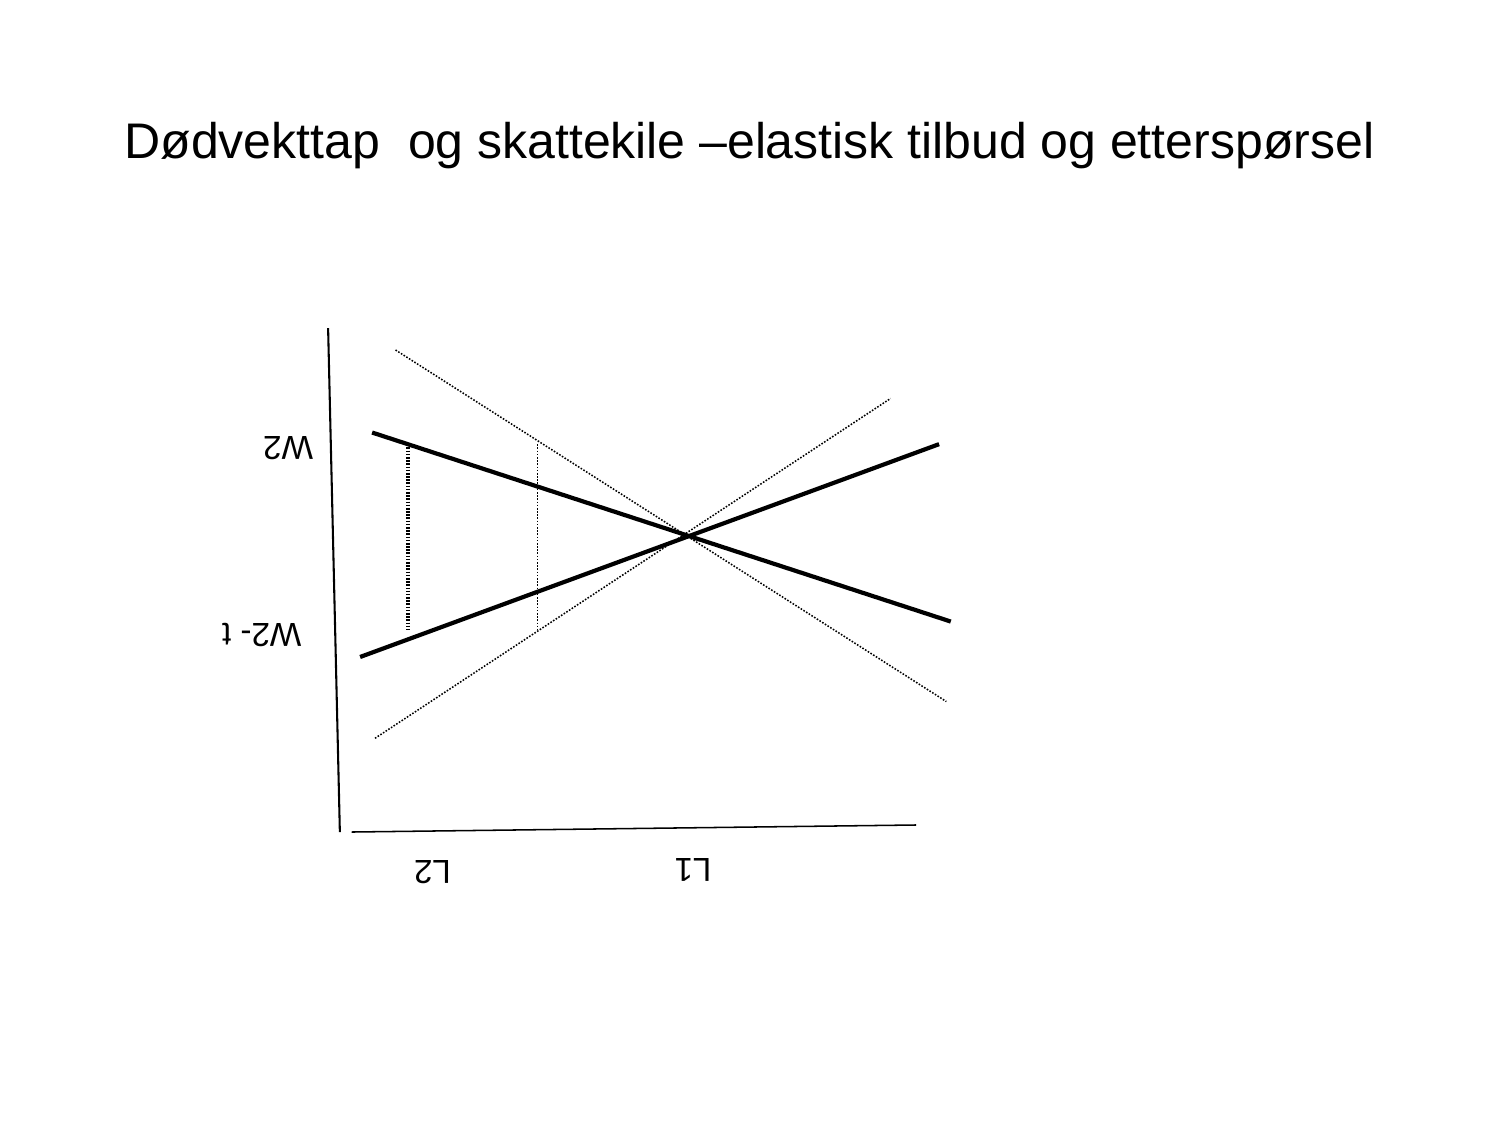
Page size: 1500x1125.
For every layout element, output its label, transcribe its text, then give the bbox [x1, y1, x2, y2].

title Dødvekttap og skattekile –elastisk tilbud og etterspørsel [75, 45, 1426, 233]
text_box W2 [210, 421, 329, 478]
text_box L2 [395, 846, 466, 902]
text_box W2- t [199, 609, 317, 665]
text_box L1 [656, 843, 727, 900]
